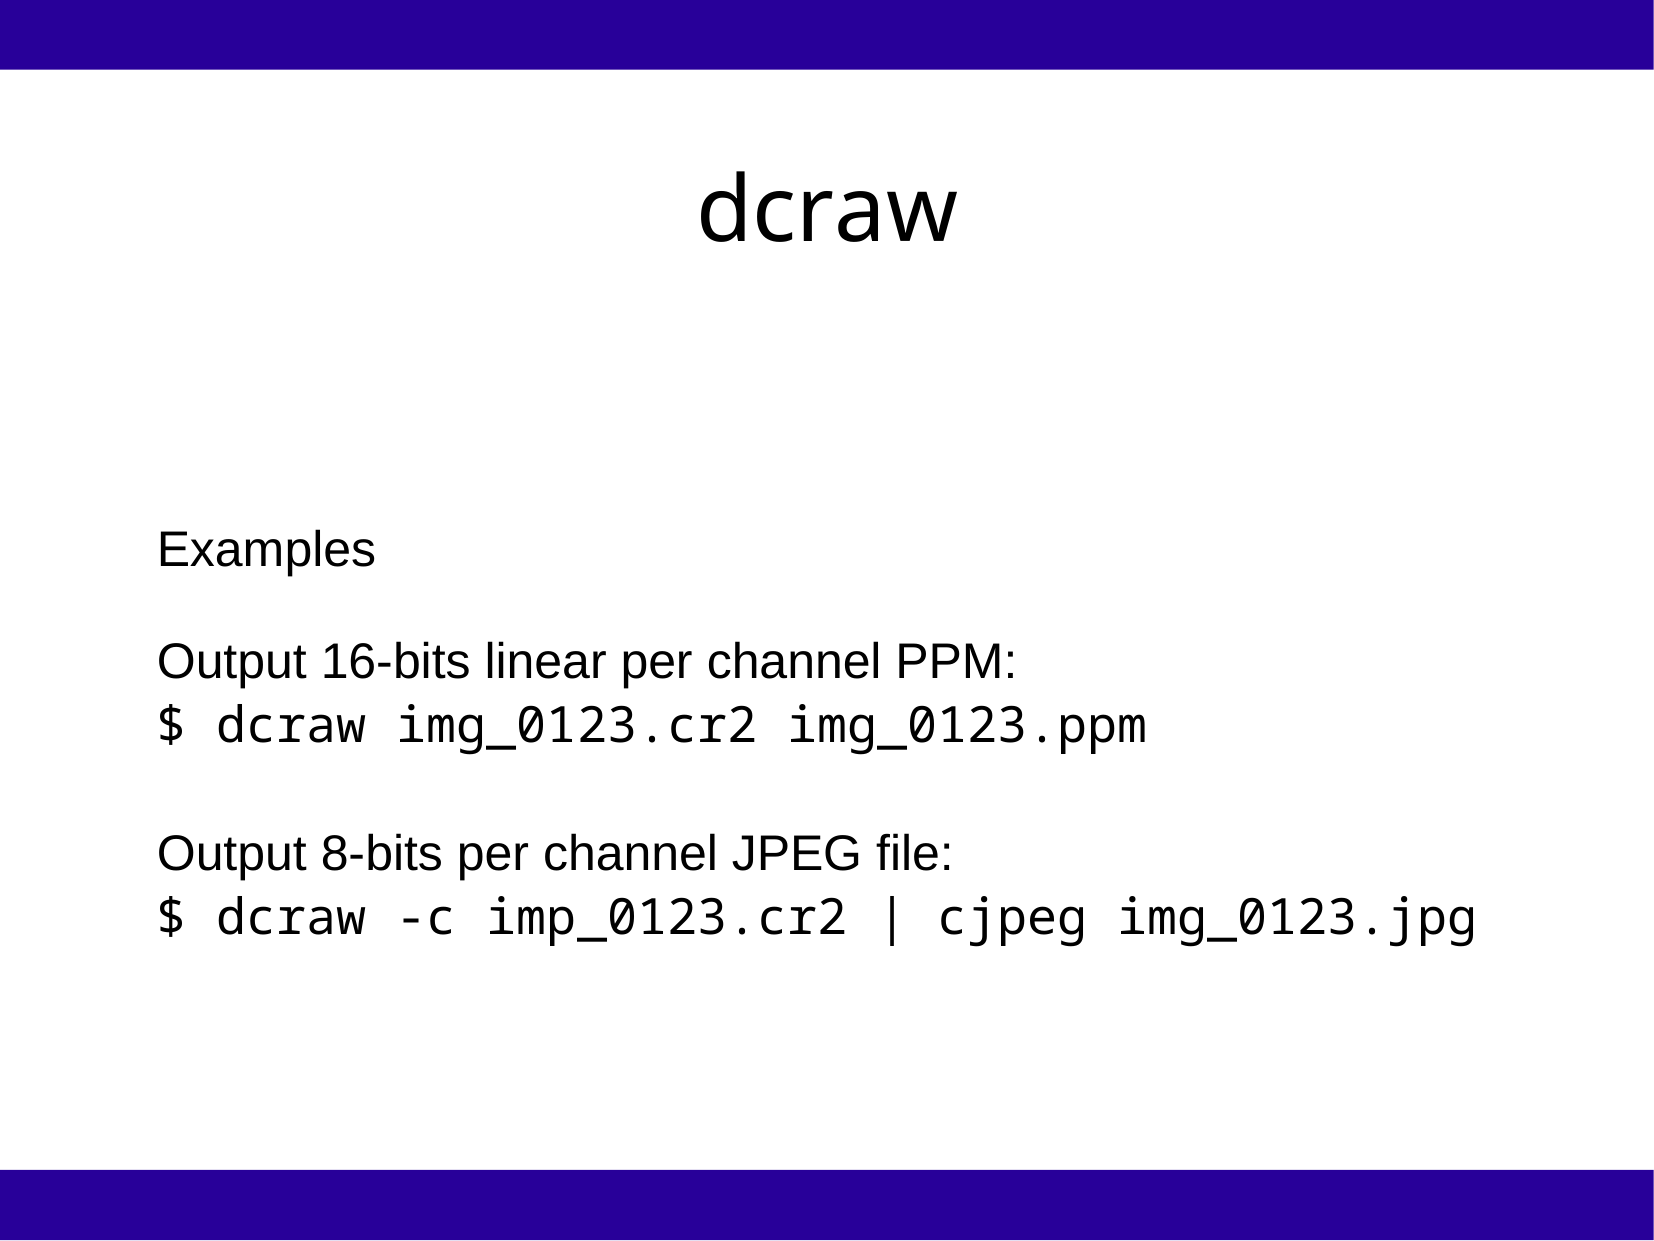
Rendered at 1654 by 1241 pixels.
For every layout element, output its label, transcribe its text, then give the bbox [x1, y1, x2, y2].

subtitle Examples Output 16-bits linear per channel PPM: $ dcraw img_0123.cr2 img_0123.ppm Output 8-bits per channel JPEG file: $ dcraw -c imp_0123.cr2 | cjpeg img_0123.jpg [121, 344, 1534, 1127]
title dcraw [121, 102, 1534, 311]
